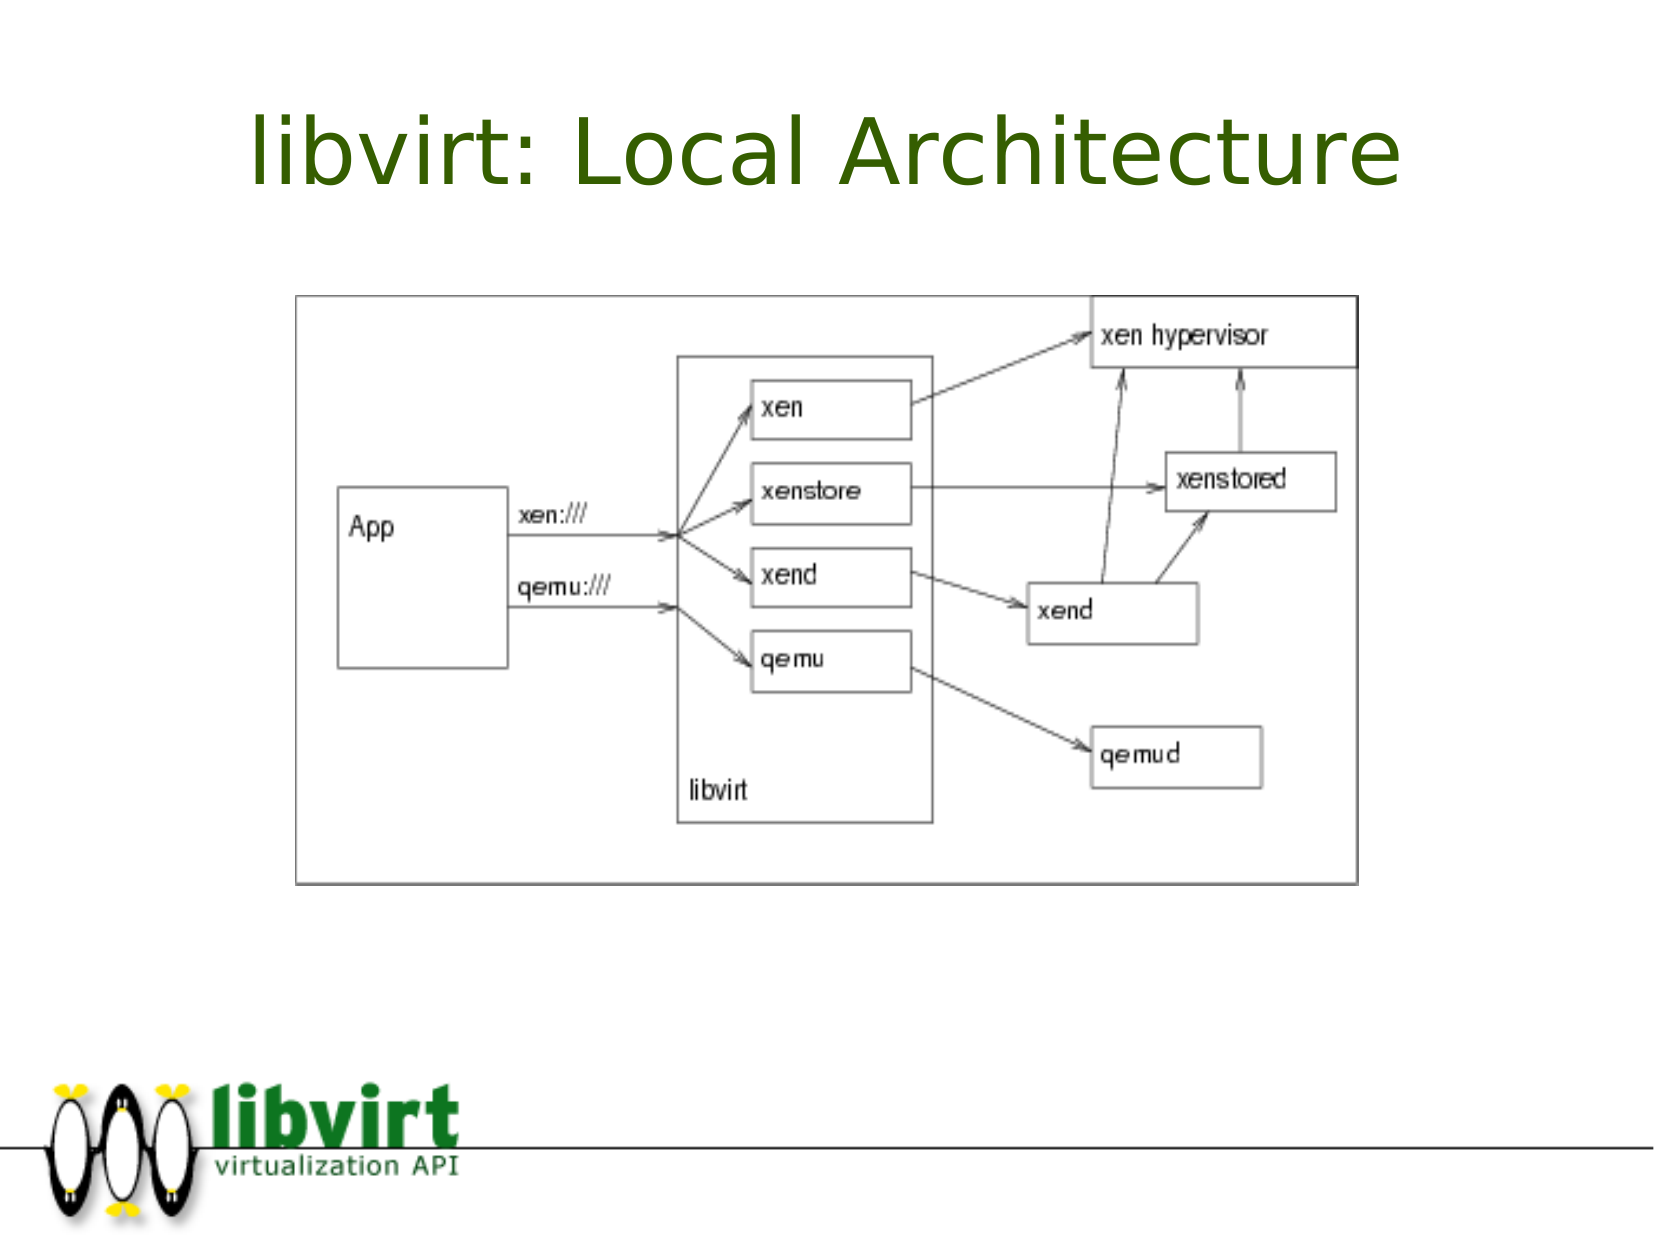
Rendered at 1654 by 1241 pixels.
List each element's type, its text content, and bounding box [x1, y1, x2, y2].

title libvirt: Local Architecture [82, 49, 1571, 257]
picture [0, 1076, 1654, 1241]
picture [295, 295, 1359, 886]
